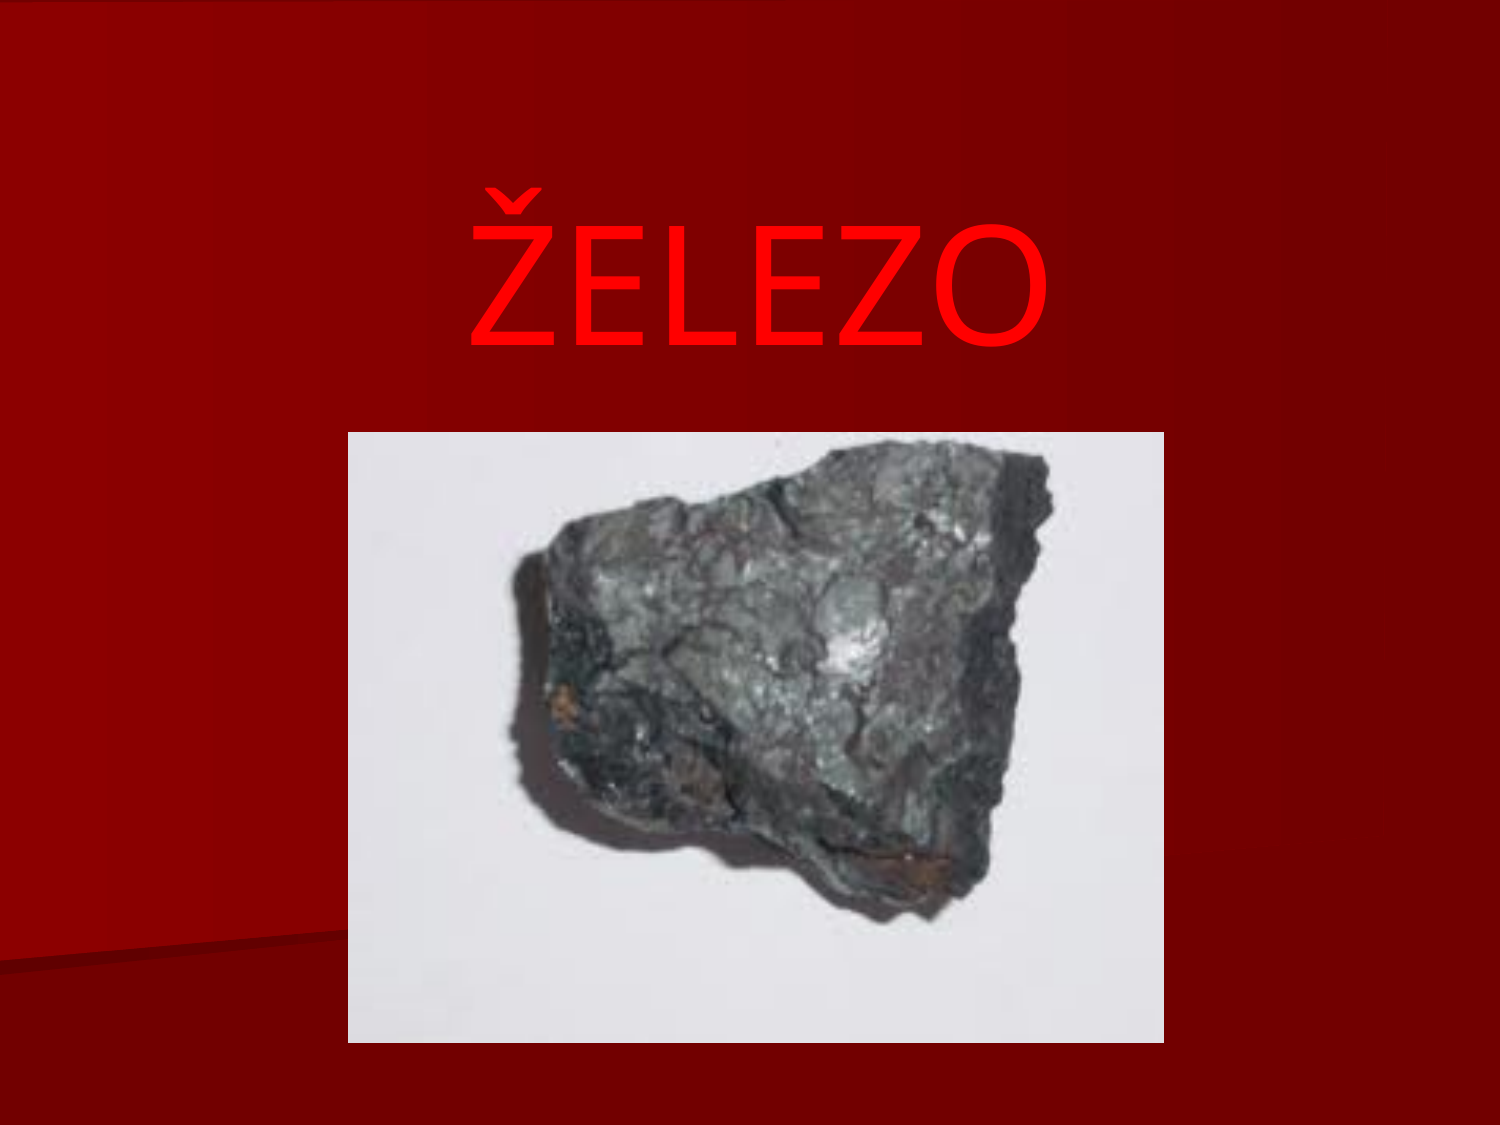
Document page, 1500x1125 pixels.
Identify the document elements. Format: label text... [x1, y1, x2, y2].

title ŽELEZO [123, 101, 1399, 387]
picture [348, 432, 1164, 1043]
